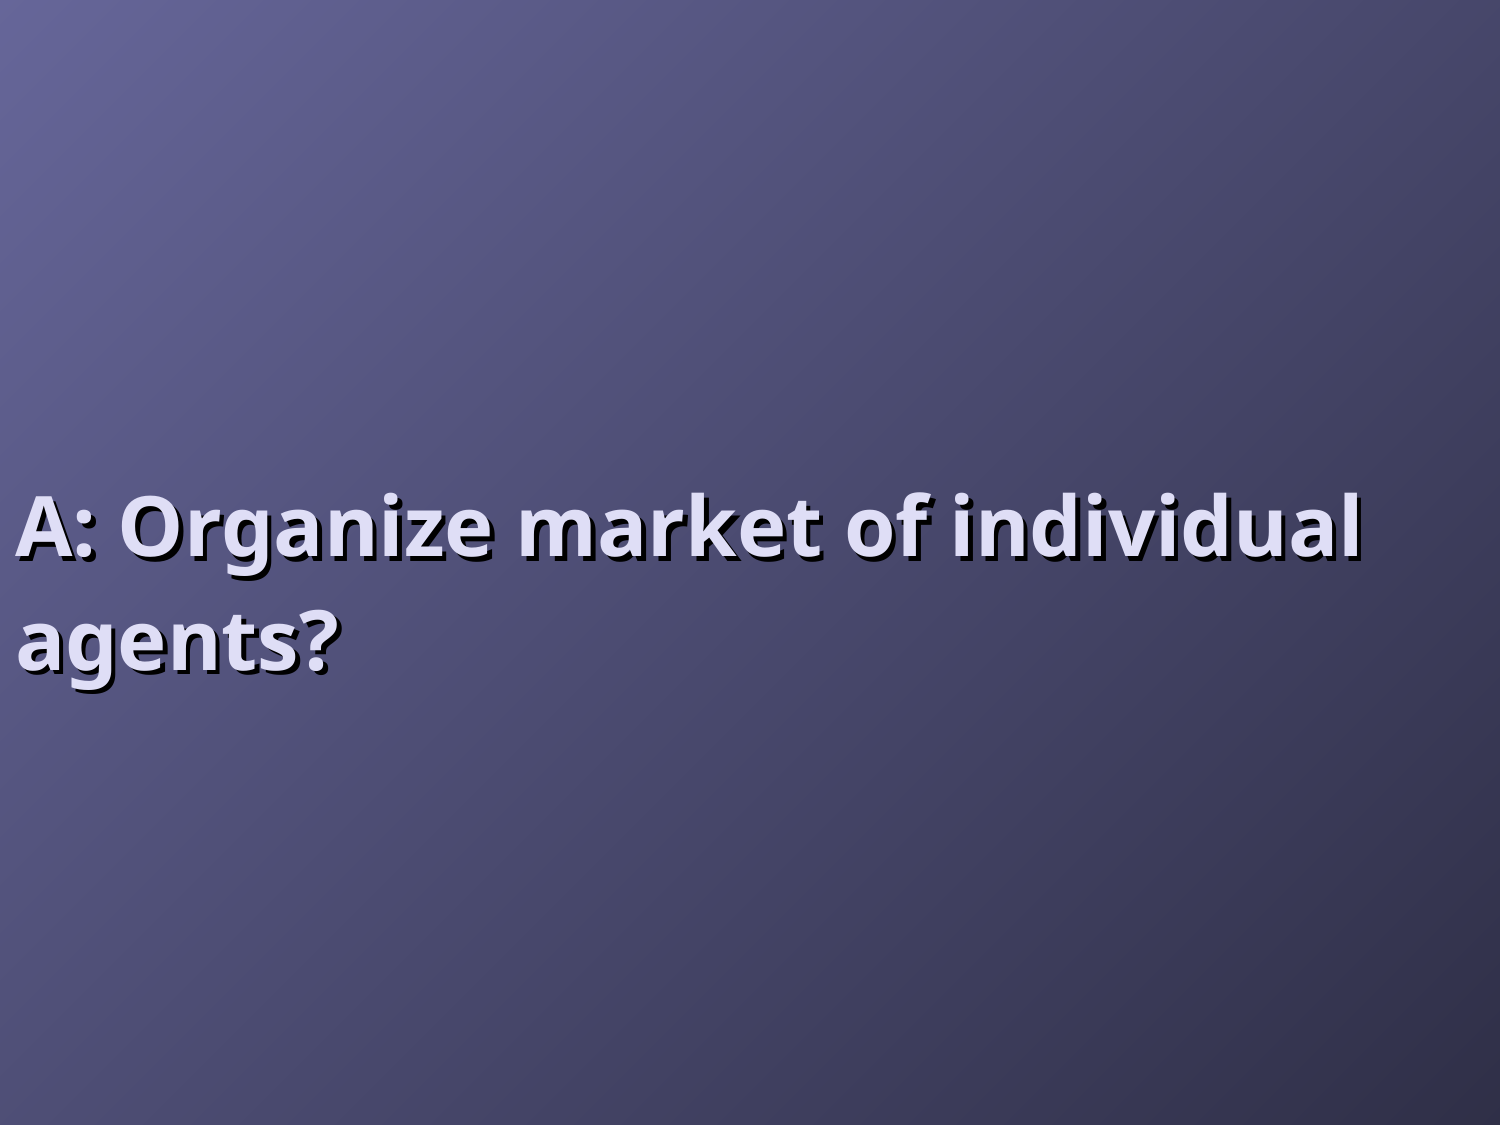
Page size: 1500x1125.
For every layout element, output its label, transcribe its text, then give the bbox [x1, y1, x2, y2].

title A: Organize market of individual agents? [0, 473, 1500, 689]
